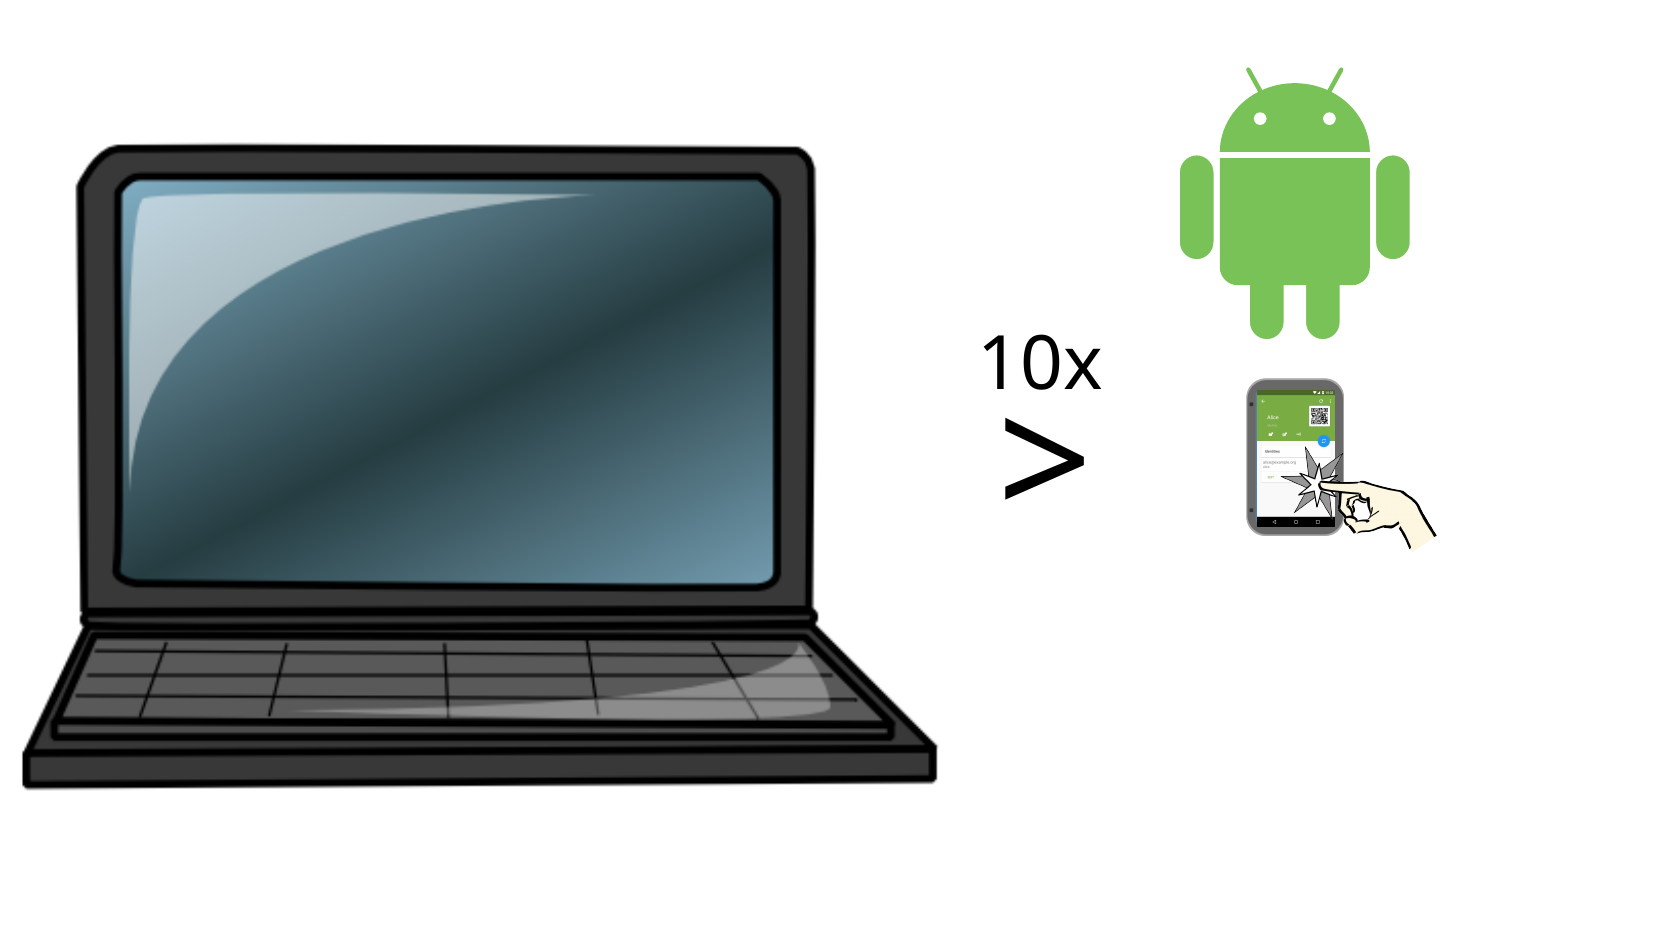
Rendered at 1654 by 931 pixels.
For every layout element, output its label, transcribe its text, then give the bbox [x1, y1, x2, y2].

picture [0, 0, 964, 931]
picture [1173, 60, 1417, 346]
picture [1246, 378, 1443, 555]
text_box > [982, 405, 1100, 547]
text_box 10x [963, 301, 1115, 405]
